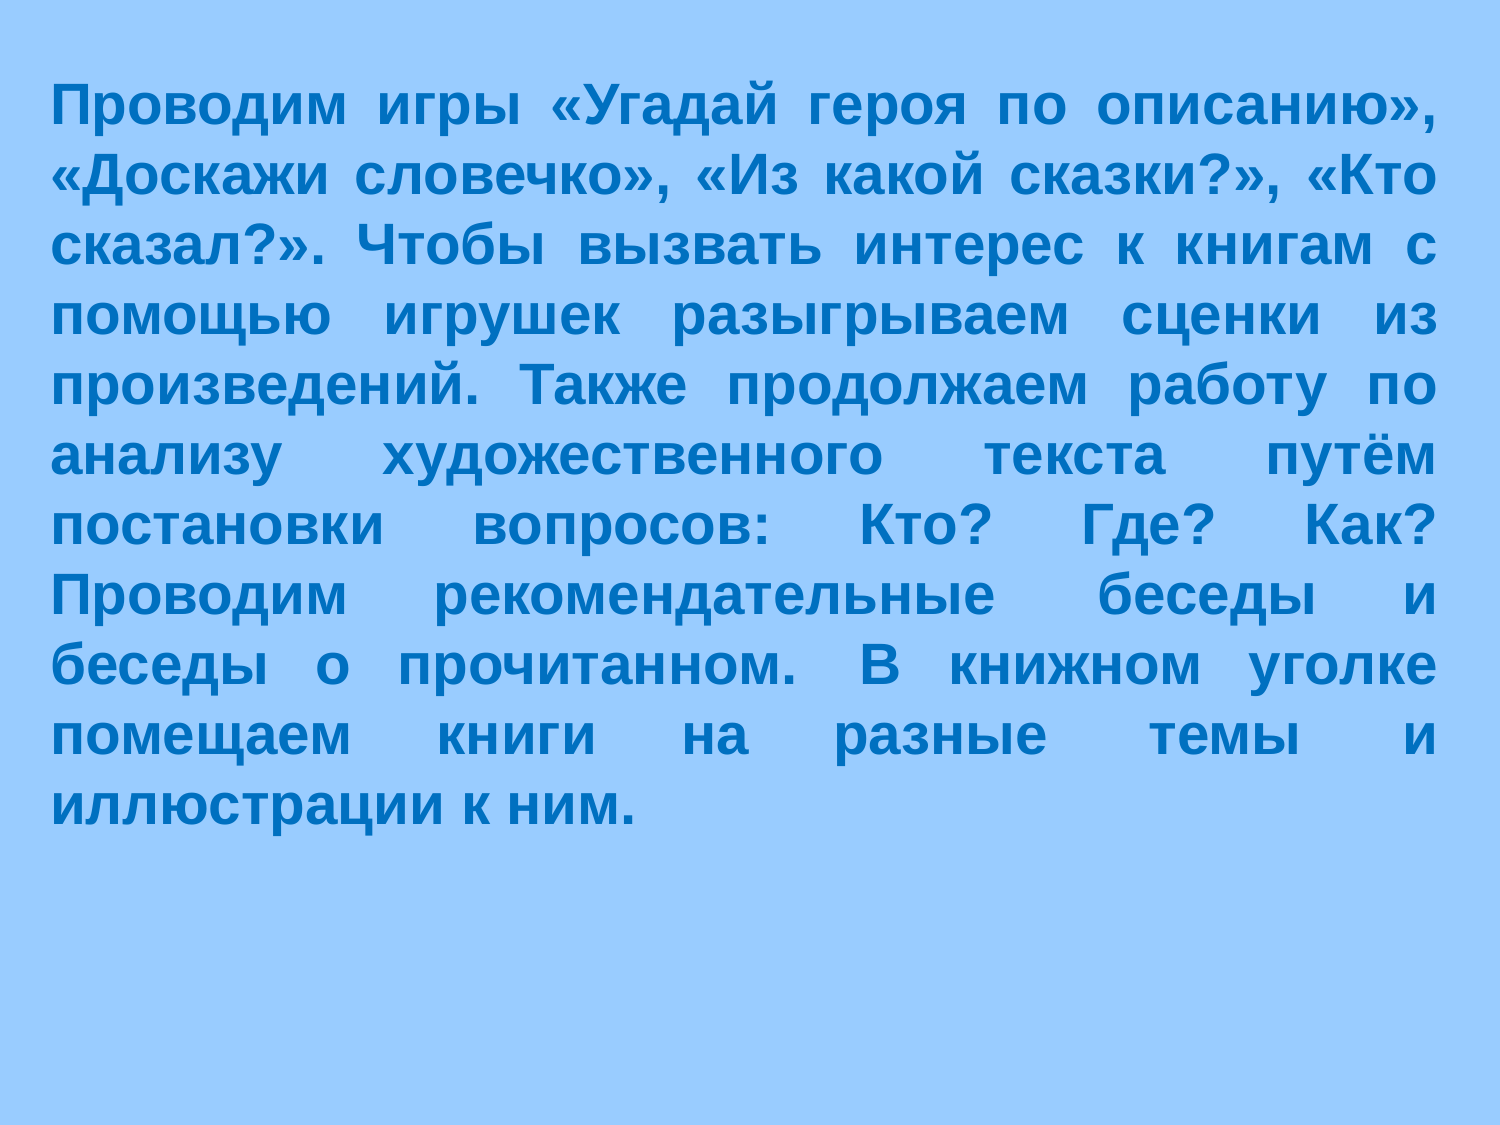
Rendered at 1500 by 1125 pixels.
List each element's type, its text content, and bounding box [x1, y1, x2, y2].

text_box Проводим игры «Угадай героя по описанию», «Доскажи словечко», «Из какой сказки?», «Кто сказал?». Чтобы вызвать интерес к книгам с помощью игрушек разыгрываем сценки из произведений. Также продолжаем работу по анализу художественного текста путём постановки вопросов: Кто? Где? Как? Проводим рекомендательные беседы и беседы о прочитанном. В книжном уголке помещаем книги на разные темы и иллюстрации к ним. [35, 58, 1454, 844]
